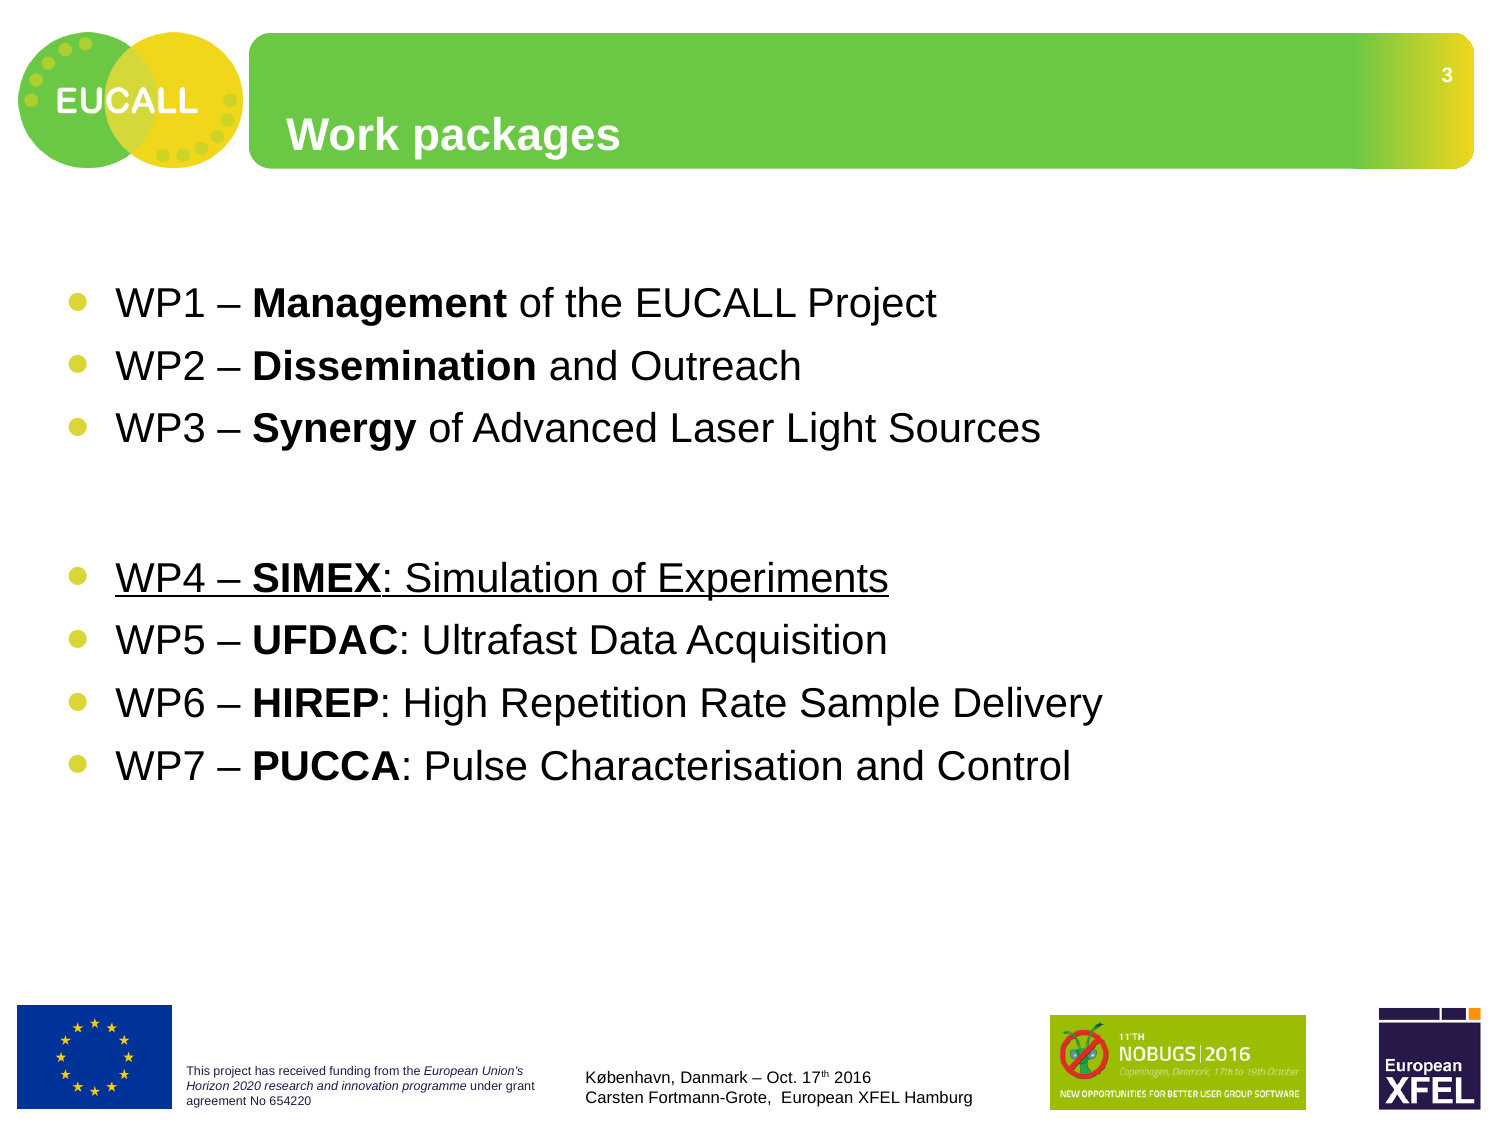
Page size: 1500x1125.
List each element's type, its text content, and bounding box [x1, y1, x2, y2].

picture [1050, 1015, 1306, 1110]
picture [18, 32, 243, 168]
title Work packages [274, 94, 1469, 160]
list WP1 – Management of the EUCALL Project WP2 – Dissemination and Outreach WP3 – Synergy of Advanced Laser Light Sources WP4 – SIMEX: Simulation of Experiments WP5 – UFDAC: Ultrafast Data Acquisition WP6 – HIREP: High Repetition Rate Sample Delivery WP7 – PUCCA: Pulse Characterisation and Control [66, 203, 1434, 1013]
picture [1376, 1005, 1483, 1112]
picture [17, 1005, 172, 1109]
